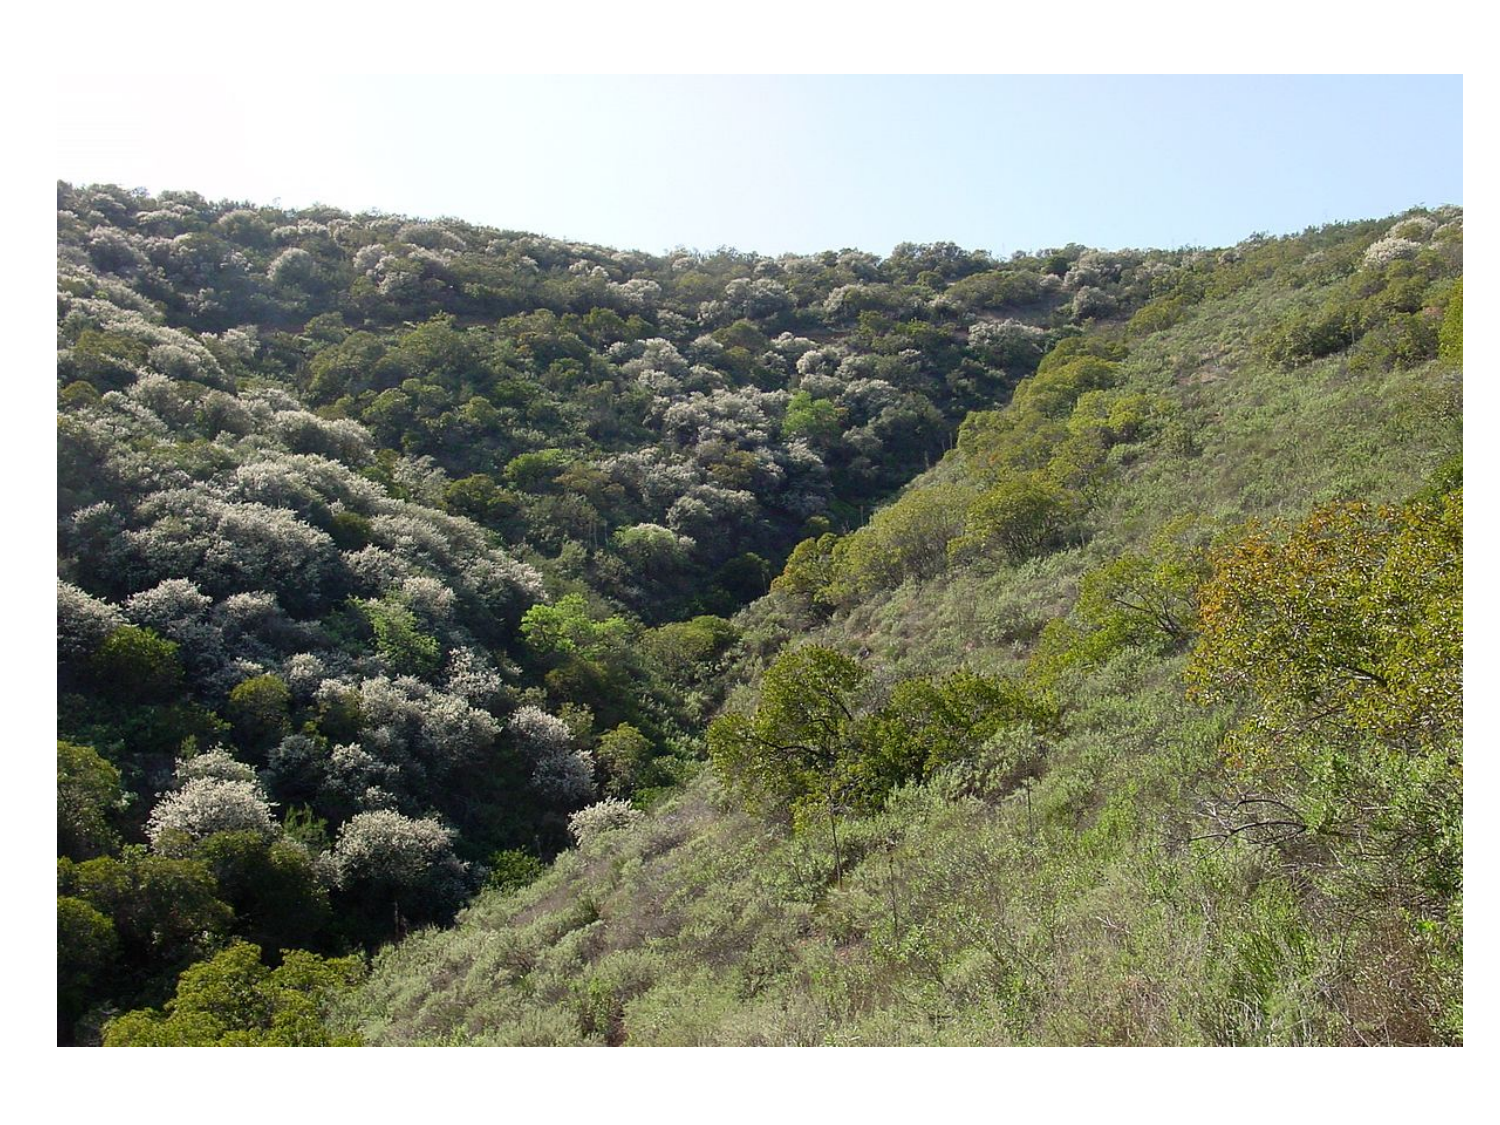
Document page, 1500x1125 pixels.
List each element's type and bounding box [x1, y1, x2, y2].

picture [57, 74, 1463, 1047]
